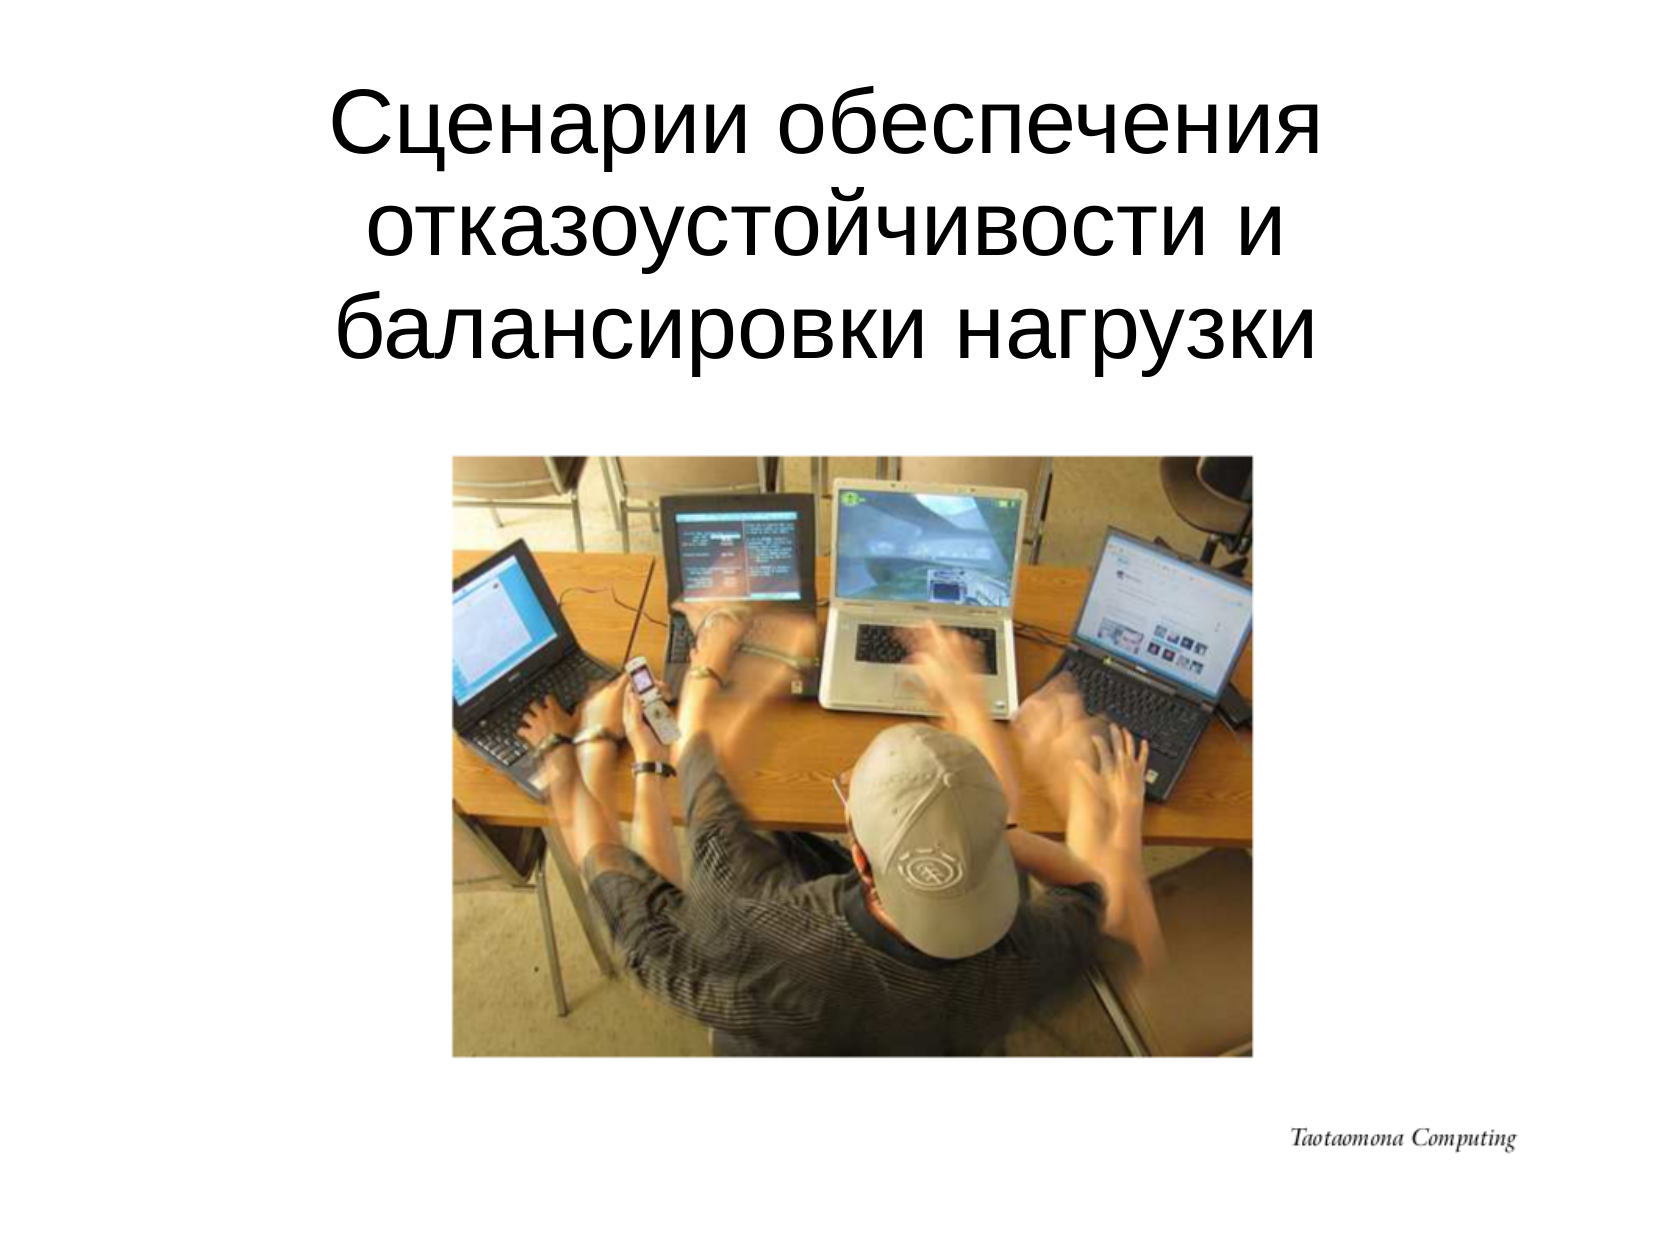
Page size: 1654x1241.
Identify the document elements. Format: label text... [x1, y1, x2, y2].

title Сценарии обеспечения отказоустойчивости и балансировки нагрузки [82, 70, 1571, 378]
picture [149, 407, 1537, 1163]
